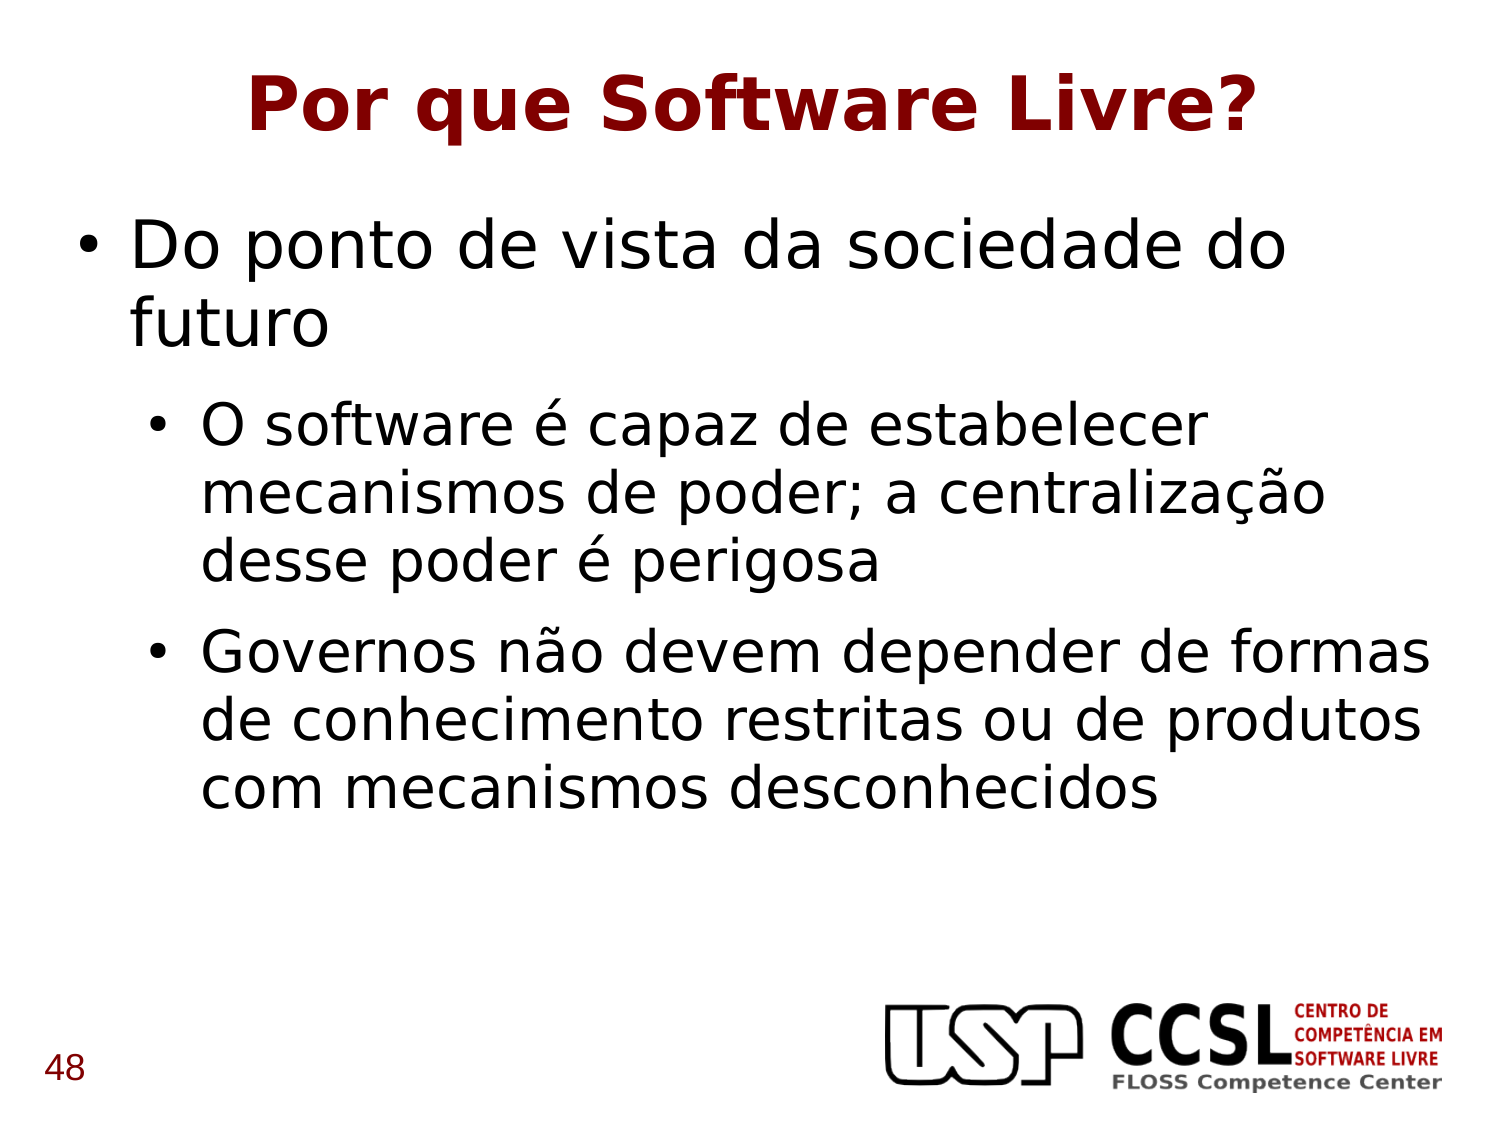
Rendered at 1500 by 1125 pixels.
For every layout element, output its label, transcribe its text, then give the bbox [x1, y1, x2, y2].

picture [885, 1003, 1442, 1093]
title Por que Software Livre? [59, 29, 1447, 180]
list Do ponto de vista da sociedade do futuro O software é capaz de estabelecer mecanismos de poder; a centralização desse poder é perigosa Governos não devem depender de formas de conhecimento restritas ou de produtos com mecanismos desconhecidos [59, 206, 1447, 950]
